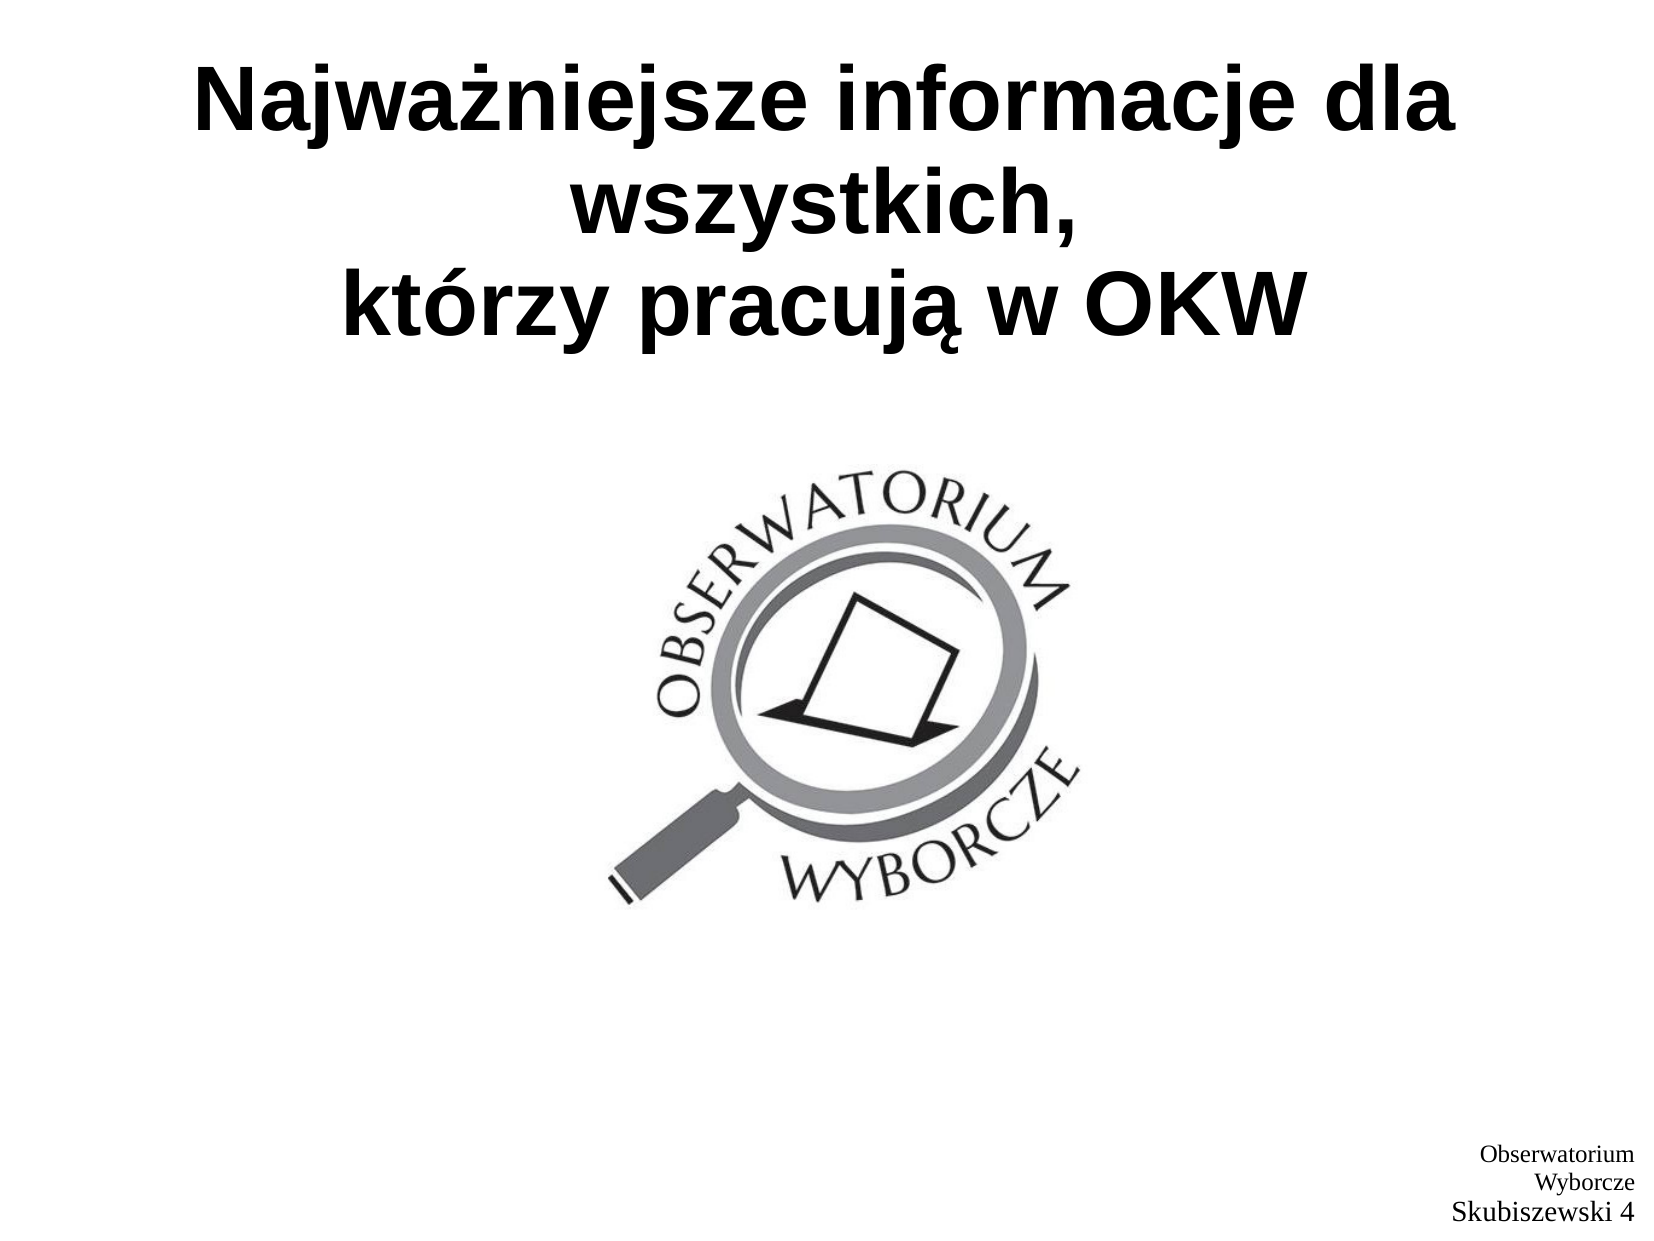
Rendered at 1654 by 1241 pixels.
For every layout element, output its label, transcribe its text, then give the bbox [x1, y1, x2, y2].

picture [450, 464, 1242, 911]
title Najważniejsze informacje dla wszystkich, którzy pracują w OKW [80, 47, 1569, 356]
